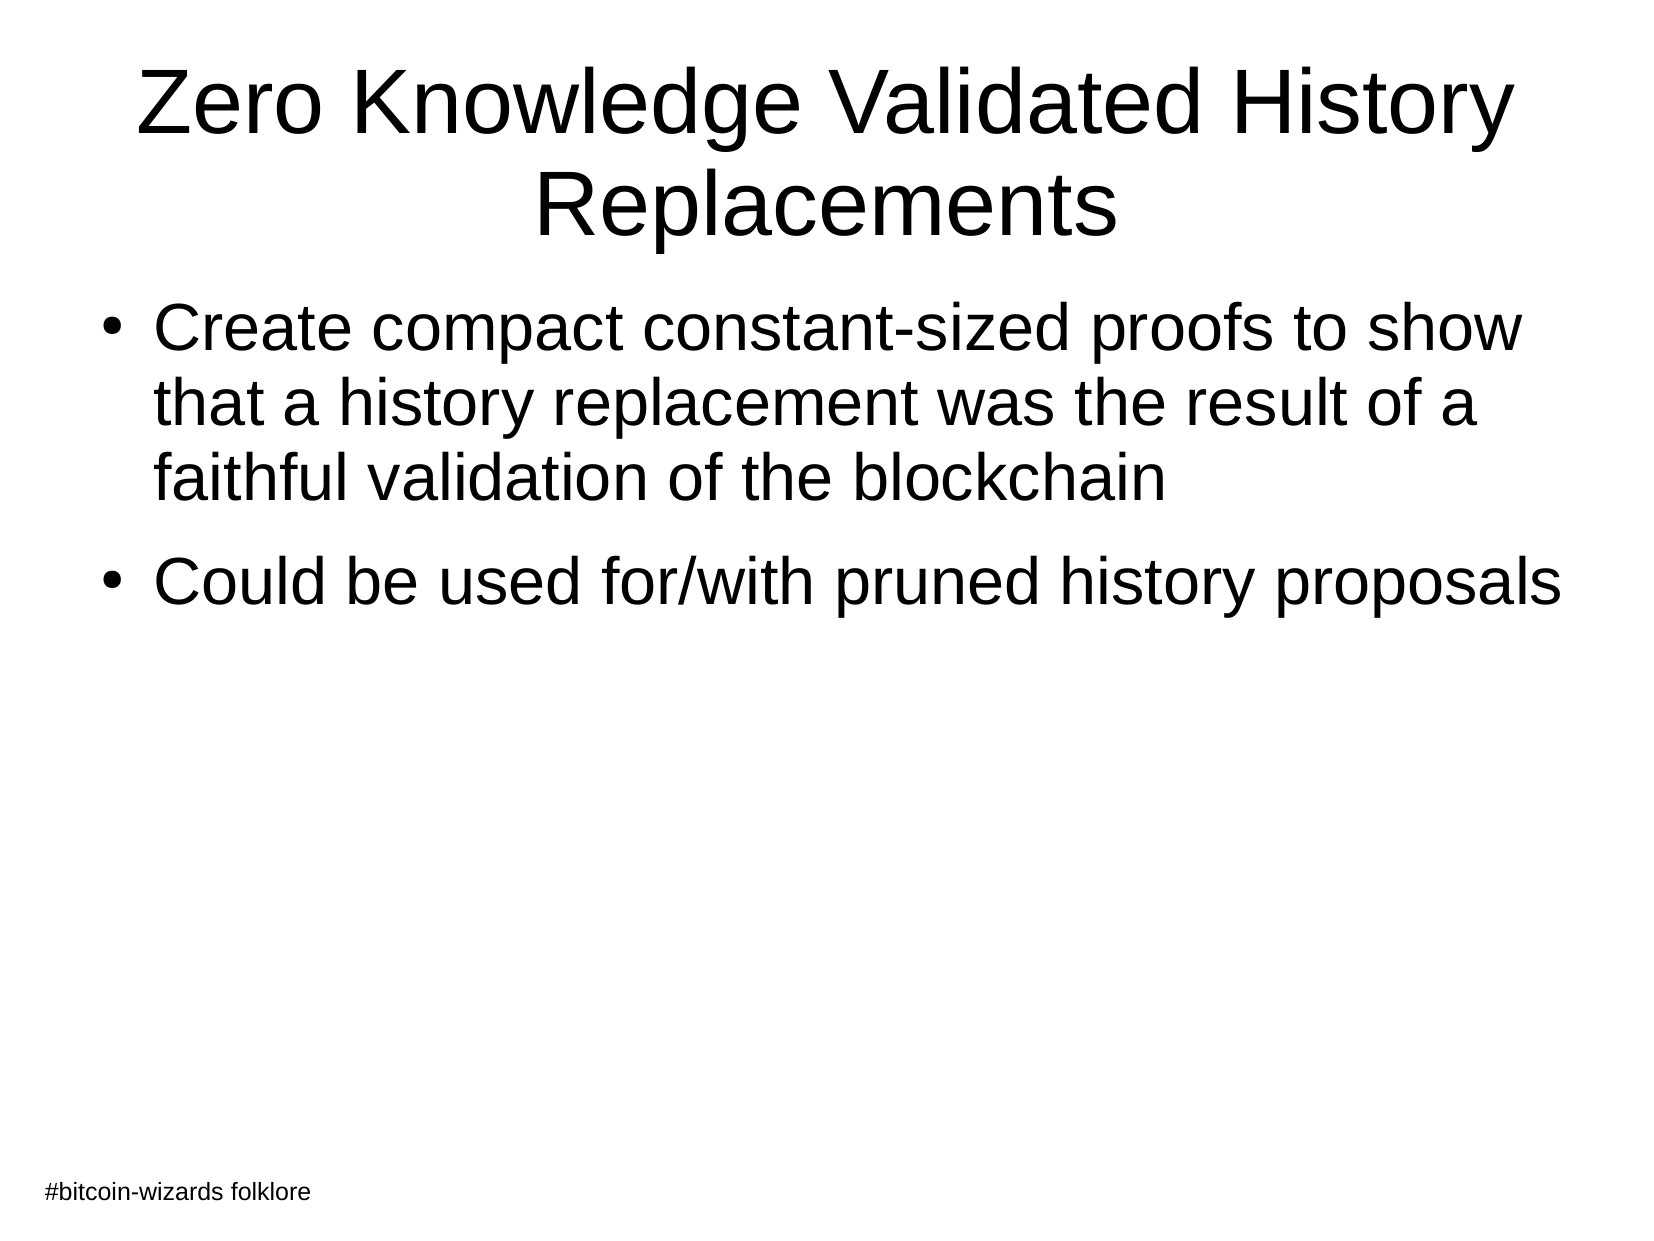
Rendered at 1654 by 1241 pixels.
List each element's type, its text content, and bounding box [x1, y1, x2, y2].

text_box #bitcoin-wizards folklore [30, 1170, 327, 1213]
title Zero Knowledge Validated History Replacements [82, 49, 1571, 257]
list Create compact constant-sized proofs to show that a history replacement was the result of a faithful validation of the blockchain Could be used for/with pruned history proposals [82, 290, 1571, 1010]
